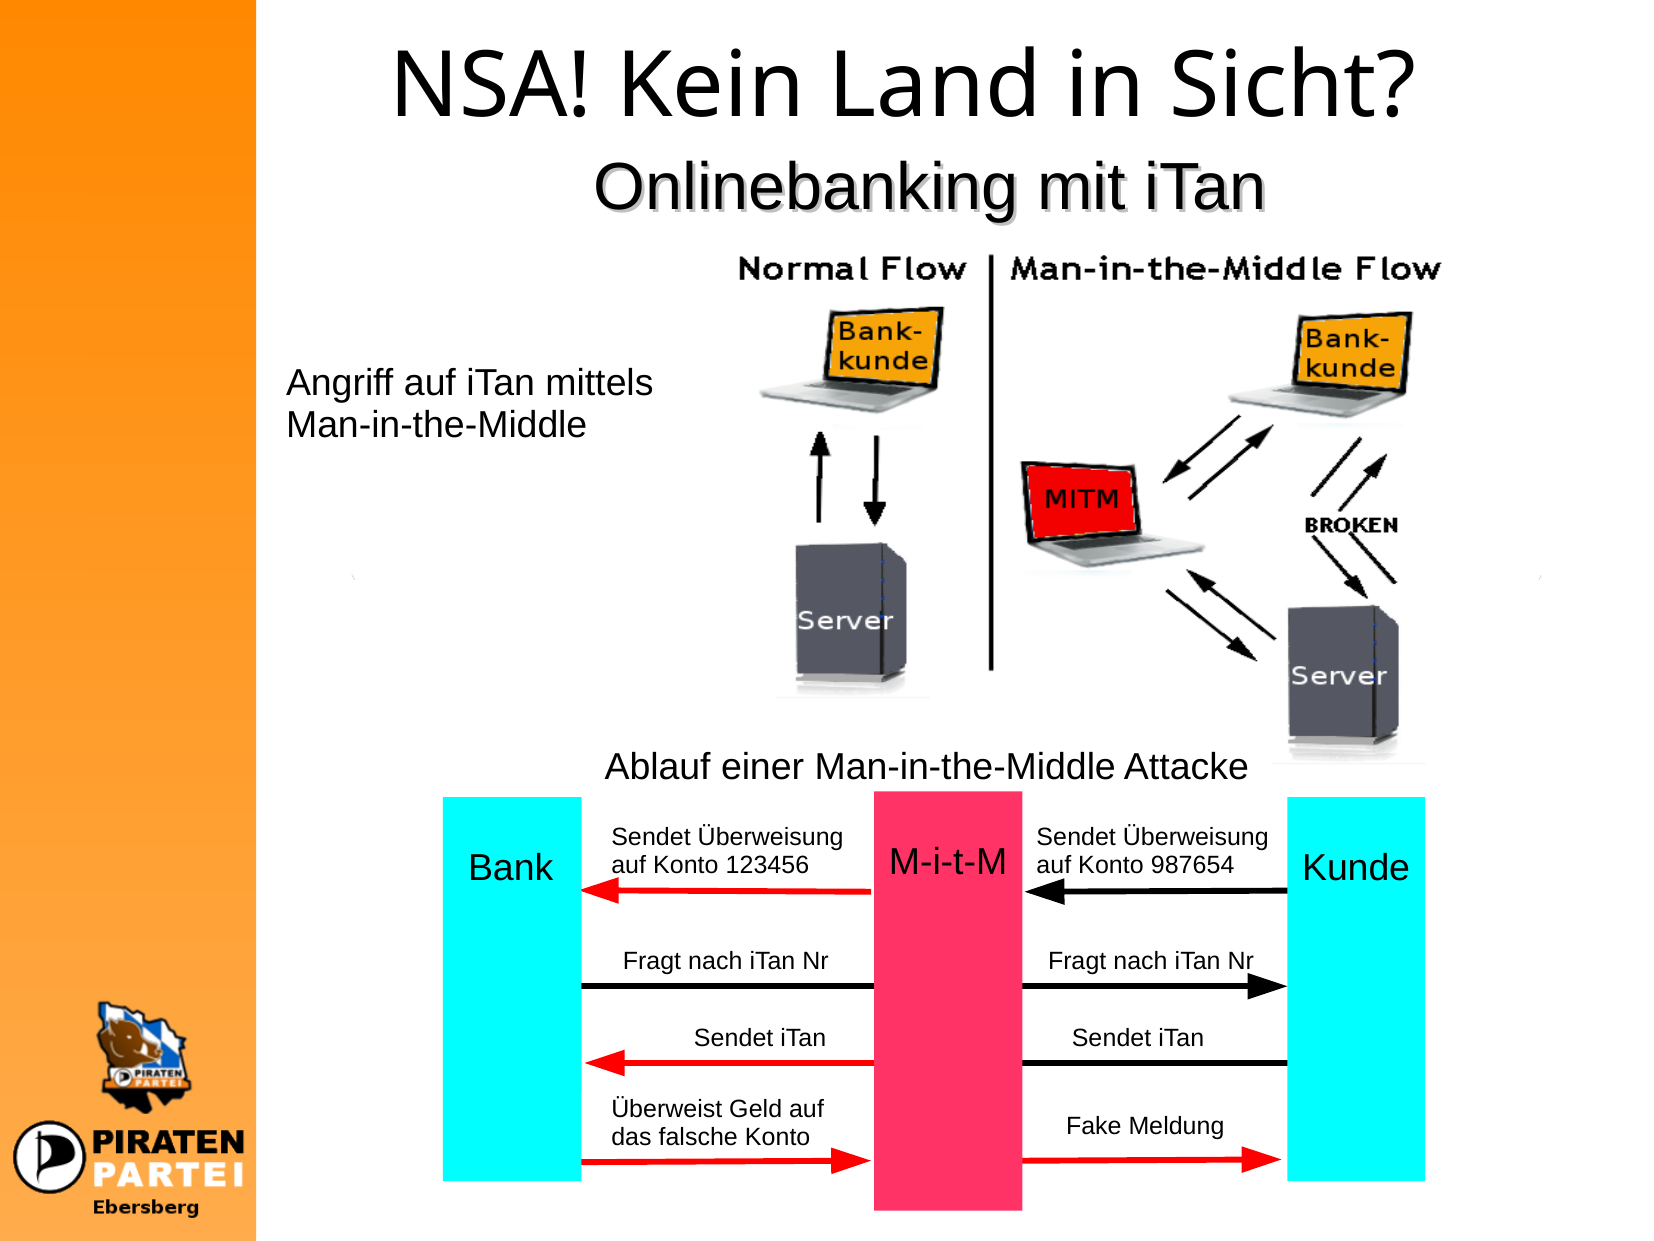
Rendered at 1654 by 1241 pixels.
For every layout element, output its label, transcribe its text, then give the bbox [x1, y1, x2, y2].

text_box Überweist Geld auf das falsche Konto [596, 1086, 840, 1158]
text_box Angriff auf iTan mittels Man-in-the-Middle [271, 354, 680, 454]
text_box M-i-t-M [874, 796, 1023, 1211]
text_box Sendet iTan [679, 1015, 842, 1059]
text_box Sendet Überweisung auf Konto 987654 [1023, 815, 1285, 887]
text_box Ablauf einer Man-in-the-Middle Attacke [589, 738, 1265, 796]
text_box Fragt nach iTan Nr [1033, 939, 1270, 982]
text_box Bank [442, 797, 582, 1182]
text_box Fragt nach iTan Nr [608, 938, 845, 982]
picture [0, 0, 1654, 1241]
subtitle Onlinebanking mit iTan [295, 130, 1565, 243]
title NSA! Kein Land in Sicht? [159, 13, 1648, 148]
text_box Sendet iTan [1057, 1015, 1220, 1059]
text_box Sendet Überweisung auf Konto 123456 [596, 815, 860, 887]
text_box Kunde [1287, 797, 1426, 1182]
text_box Fake Meldung [1051, 1104, 1240, 1148]
